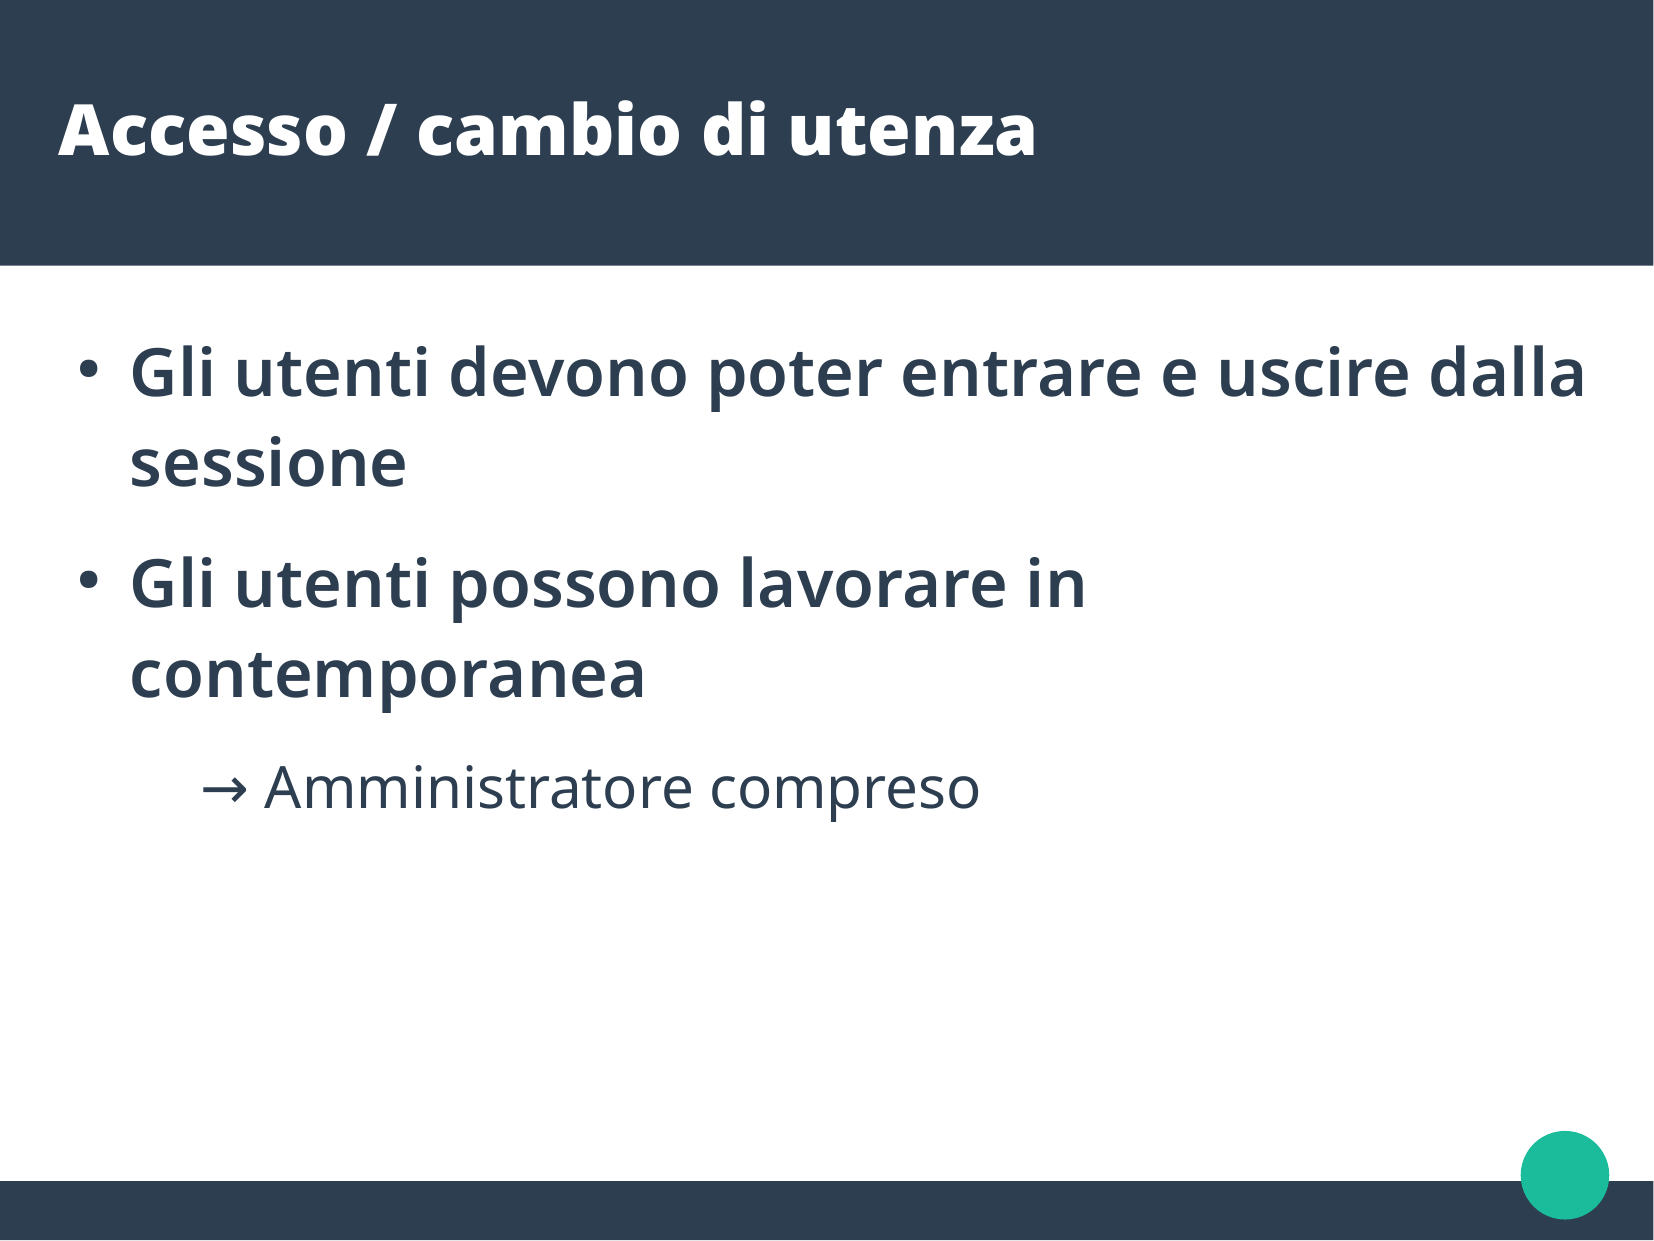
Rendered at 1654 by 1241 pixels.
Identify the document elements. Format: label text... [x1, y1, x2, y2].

title Accesso / cambio di utenza [59, 49, 1595, 207]
list Gli utenti devono poter entrare e uscire dalla sessione Gli utenti possono lavorare in contemporanea → Amministratore compreso [59, 324, 1595, 1152]
